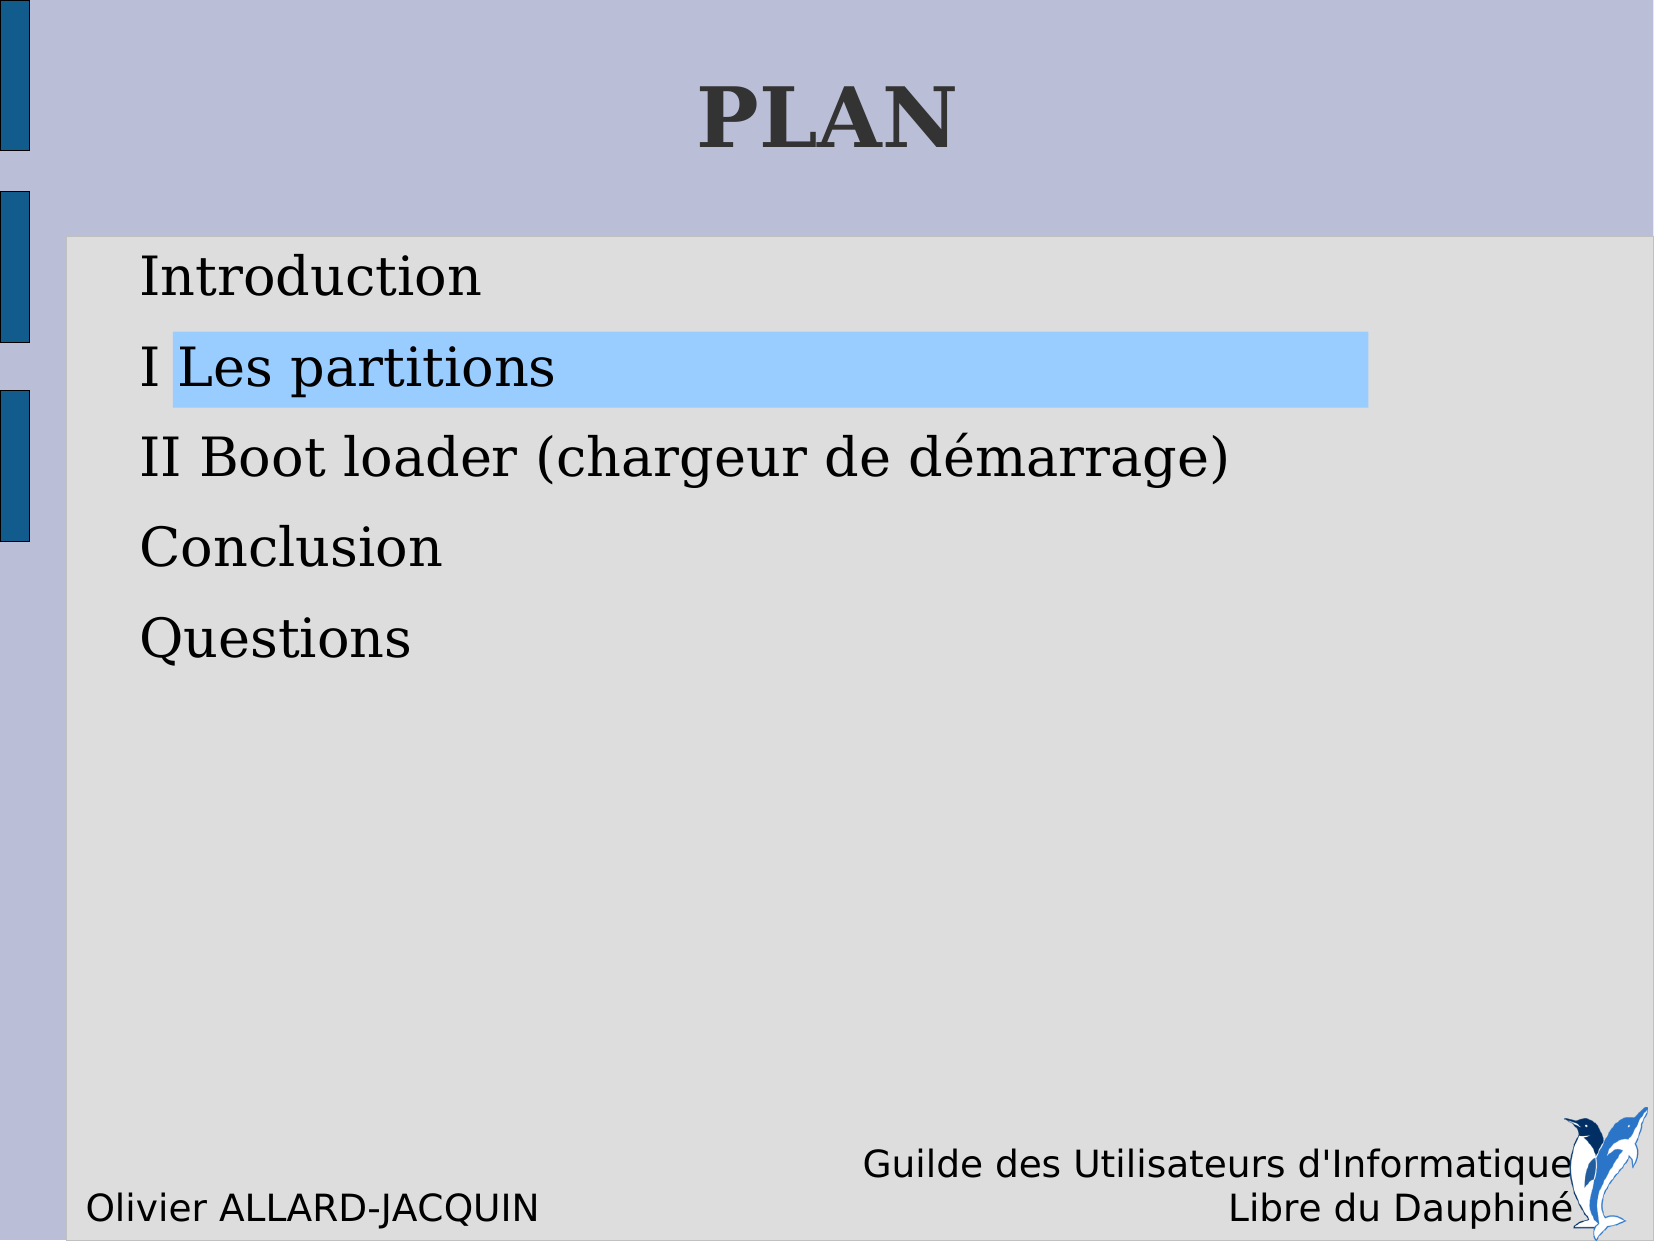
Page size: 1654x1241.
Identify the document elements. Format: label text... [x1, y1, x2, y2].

title PLAN [121, 14, 1534, 222]
picture [1564, 1107, 1648, 1241]
list Introduction I Les partitions II Boot loader (chargeur de démarrage) Conclusion Questions [121, 245, 1315, 1132]
text_box [1315, 331, 1369, 408]
